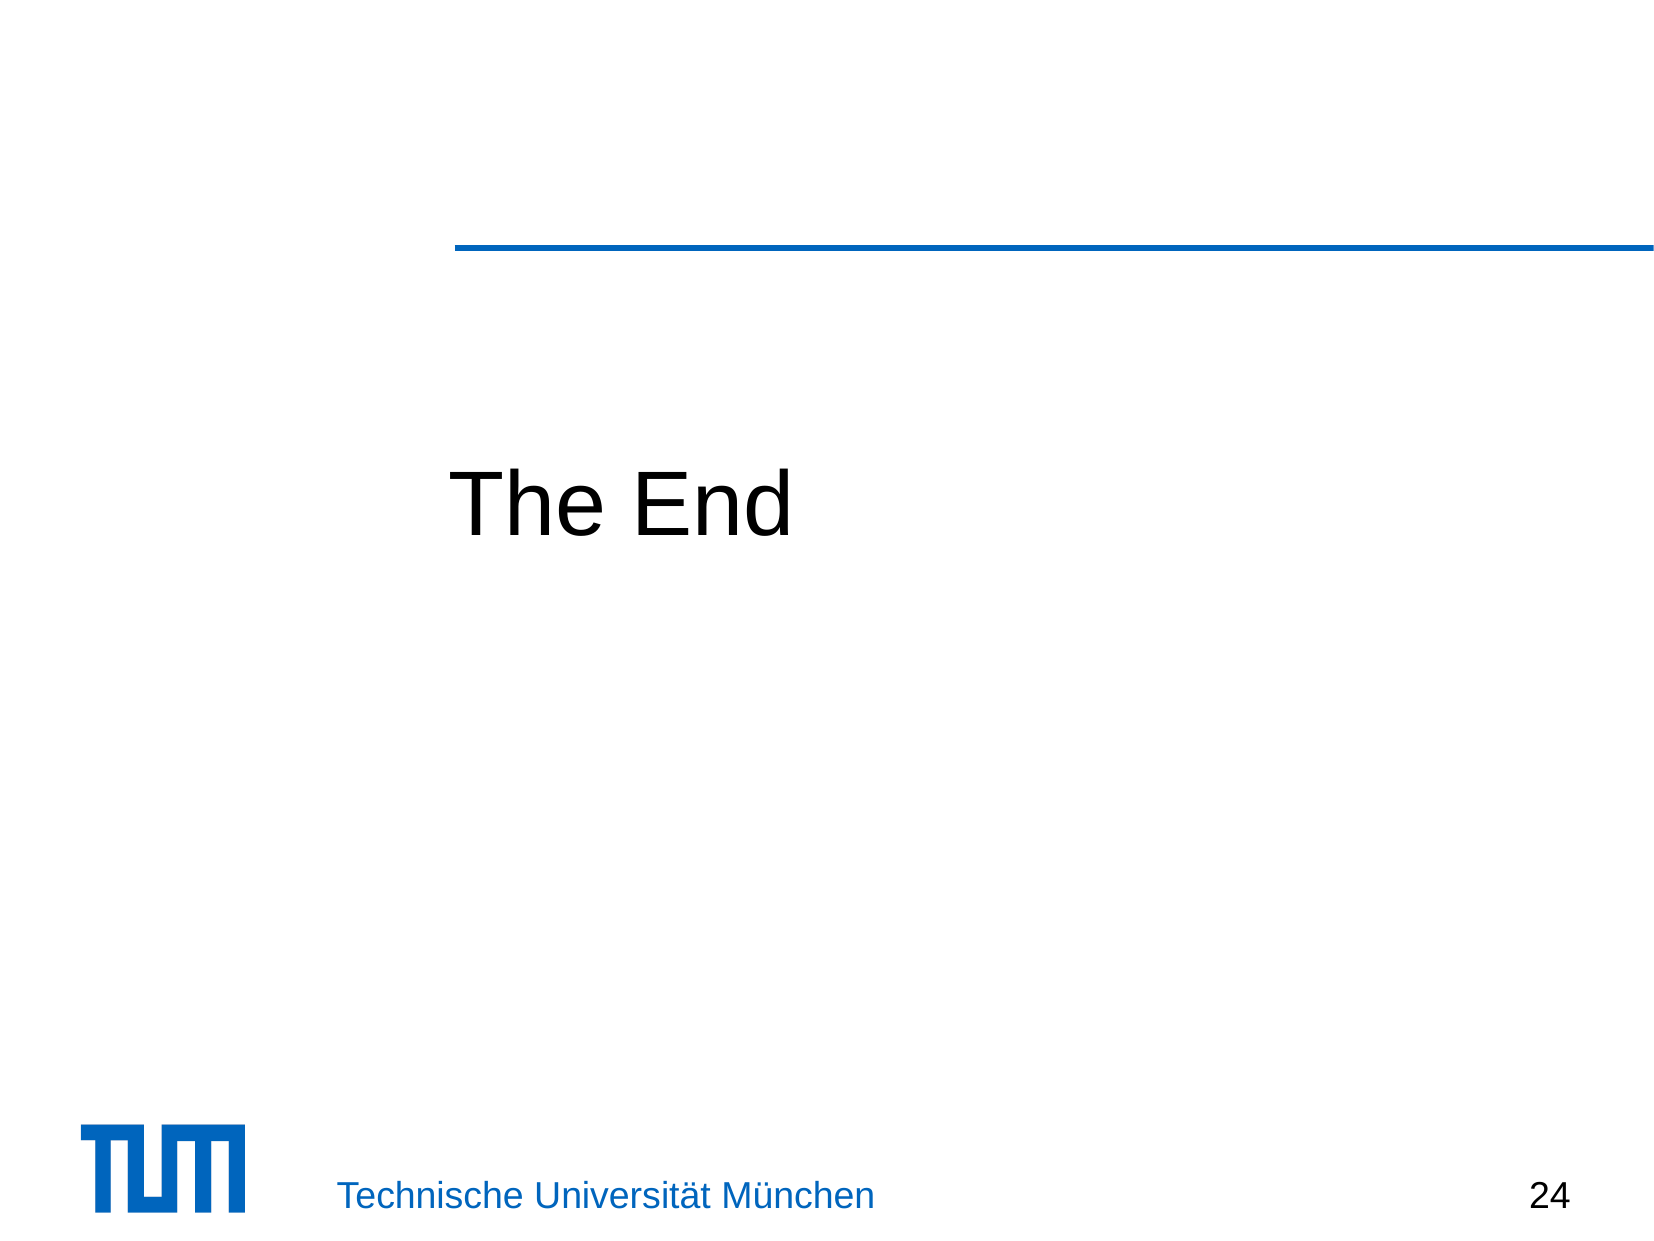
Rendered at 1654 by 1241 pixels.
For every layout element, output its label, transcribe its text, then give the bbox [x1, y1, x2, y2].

picture [80, 1124, 245, 1213]
text_box The End [448, 452, 796, 556]
